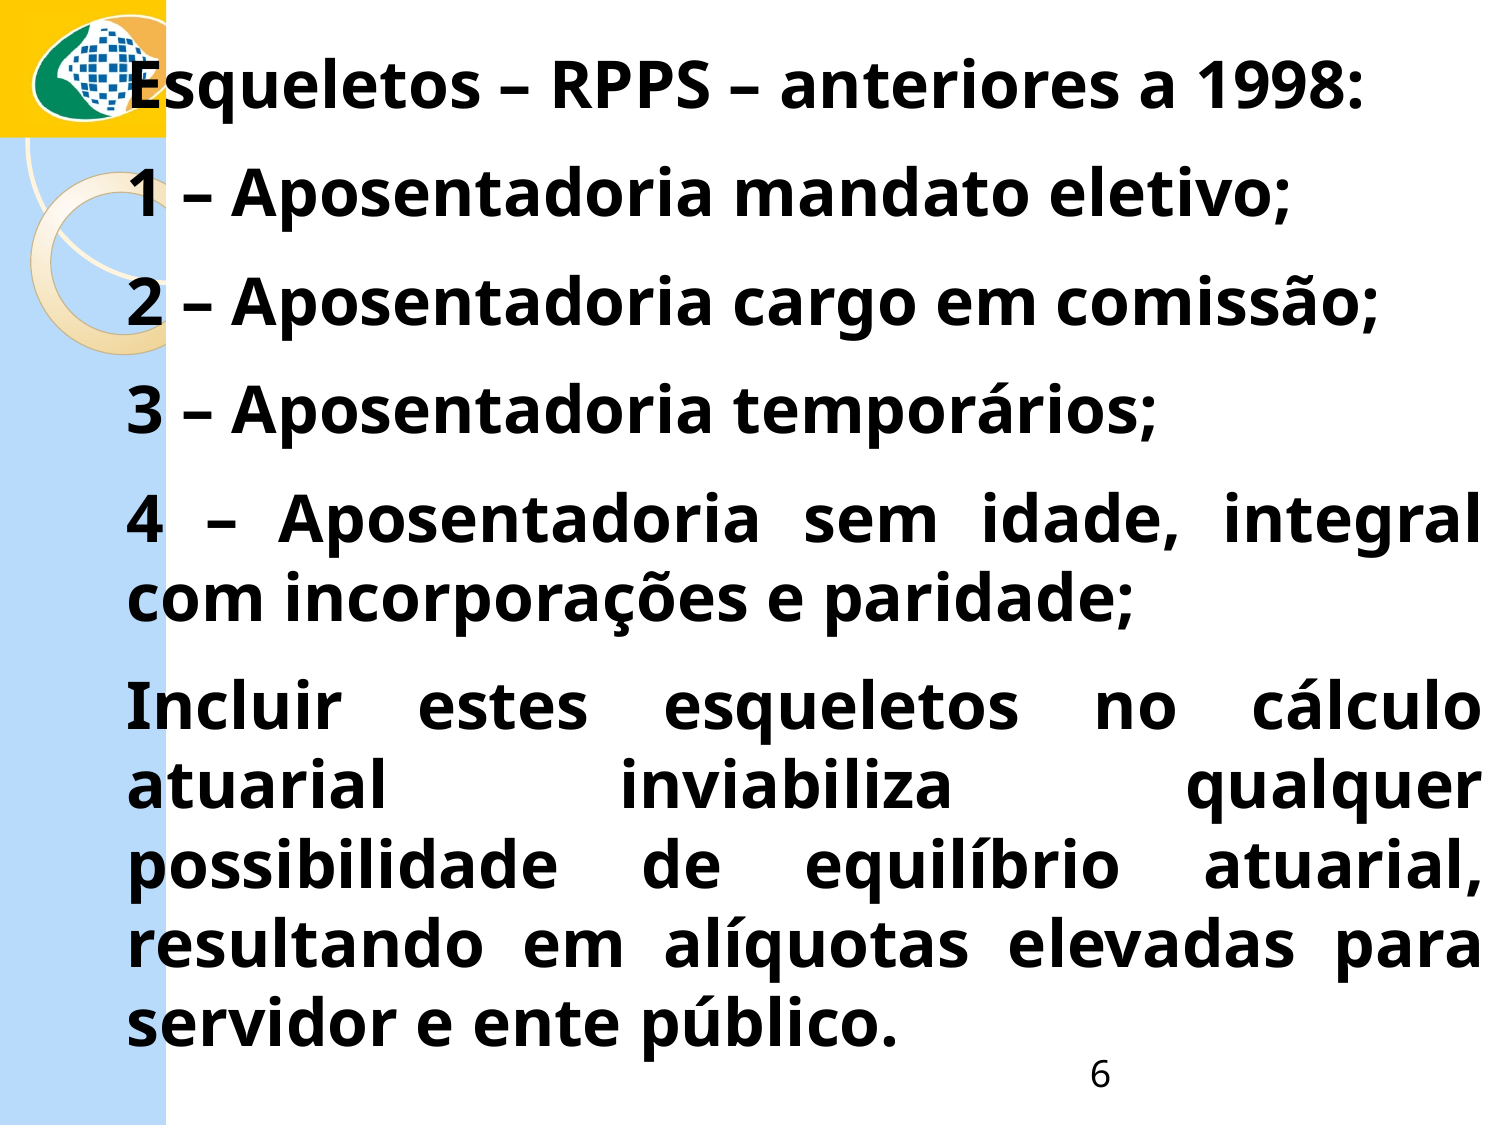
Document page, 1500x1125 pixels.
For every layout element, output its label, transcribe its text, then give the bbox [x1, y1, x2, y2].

list Esqueletos – RPPS – anteriores a 1998: 1 – Aposentadoria mandato eletivo; 2 – Aposentadoria cargo em comissão; 3 – Aposentadoria temporários; 4 – Aposentadoria sem idade, integral com incorporações e paridade; Incluir estes esqueletos no cálculo atuarial inviabiliza qualquer possibilidade de equilíbrio atuarial, resultando em alíquotas elevadas para servidor e ente público. [112, 35, 1500, 1070]
picture [24, 12, 112, 125]
title [76, 0, 1500, 102]
slide_number <número> [1074, 1042, 1425, 1103]
